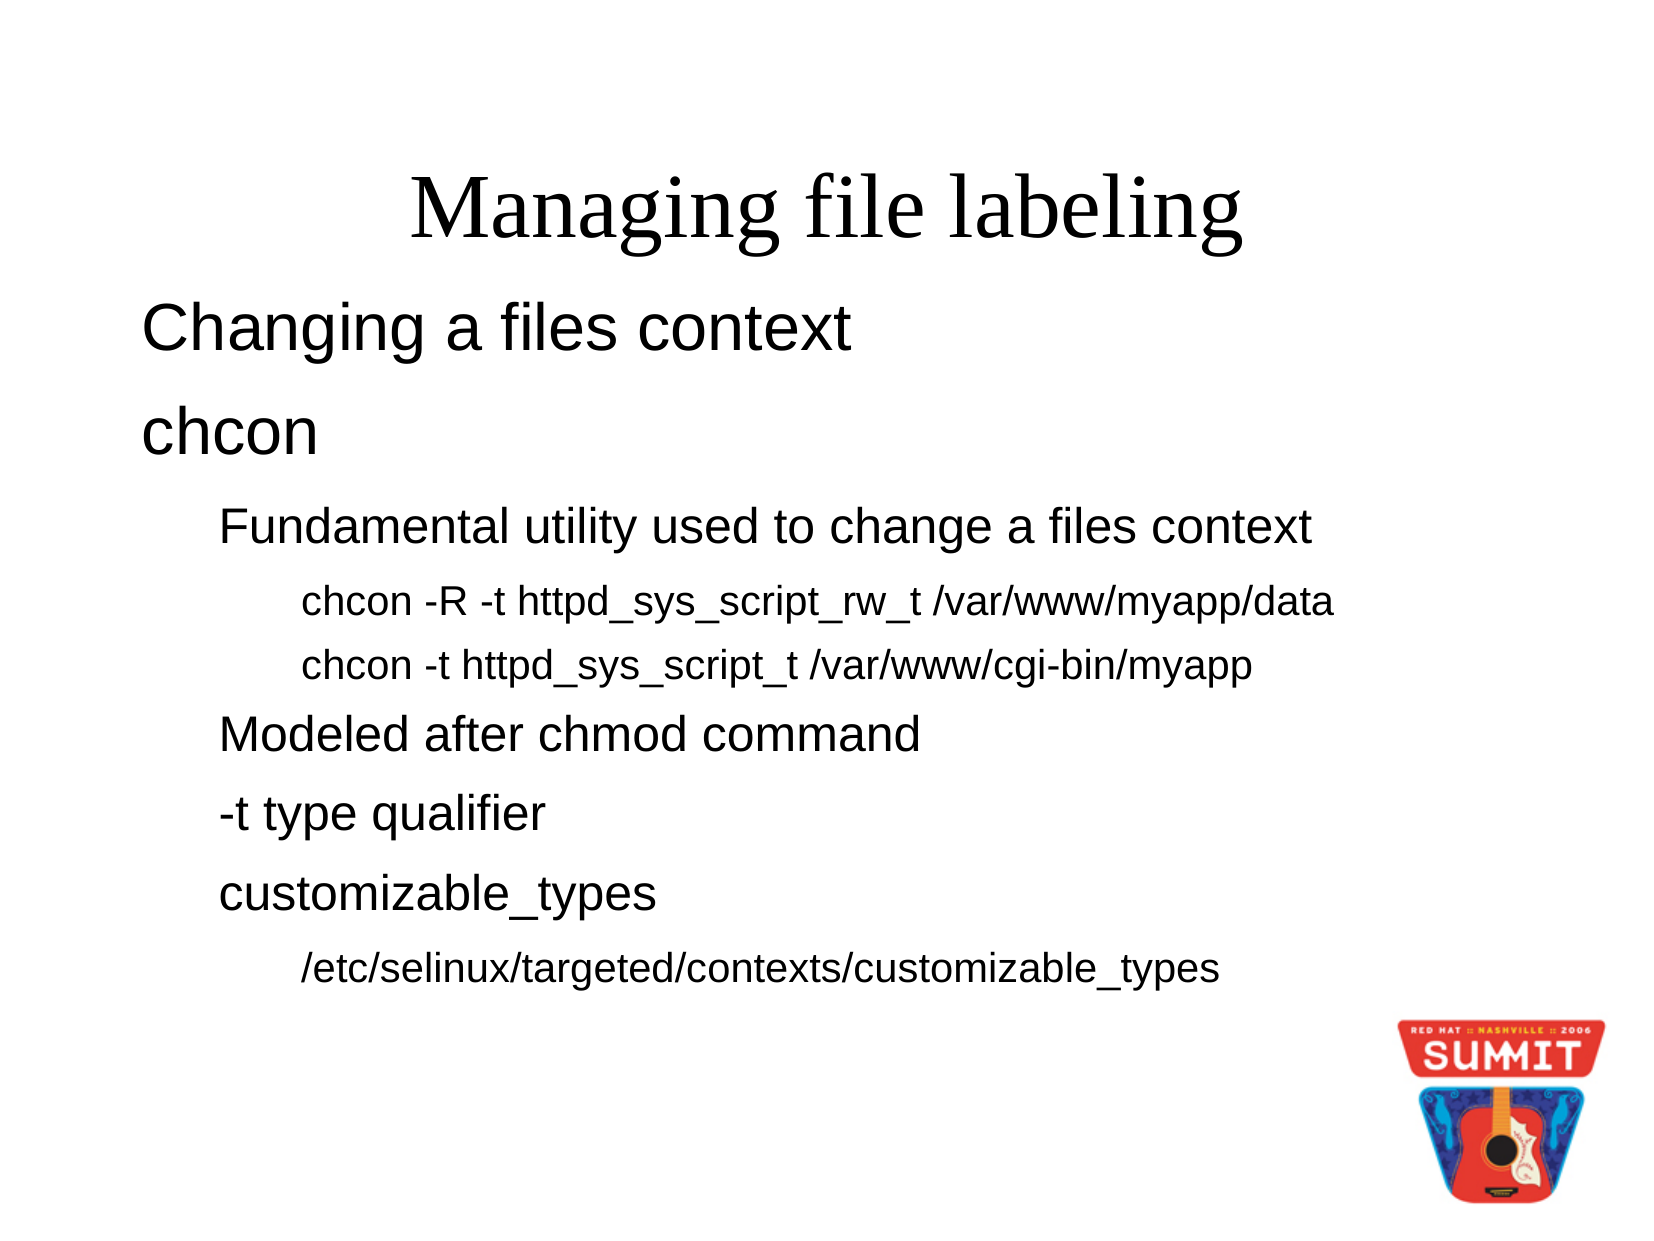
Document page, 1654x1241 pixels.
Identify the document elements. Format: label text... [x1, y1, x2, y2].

title Managing file labeling [121, 155, 1534, 258]
list Changing a files context chcon Fundamental utility used to change a files context chcon -R -t httpd_sys_script_rw_t /var/www/myapp/data chcon -t httpd_sys_script_t /var/www/cgi-bin/myapp Modeled after chmod command -t type qualifier customizable_types /etc/selinux/targeted/contexts/customizable_types [124, 289, 1537, 1072]
picture [1392, 1011, 1611, 1211]
